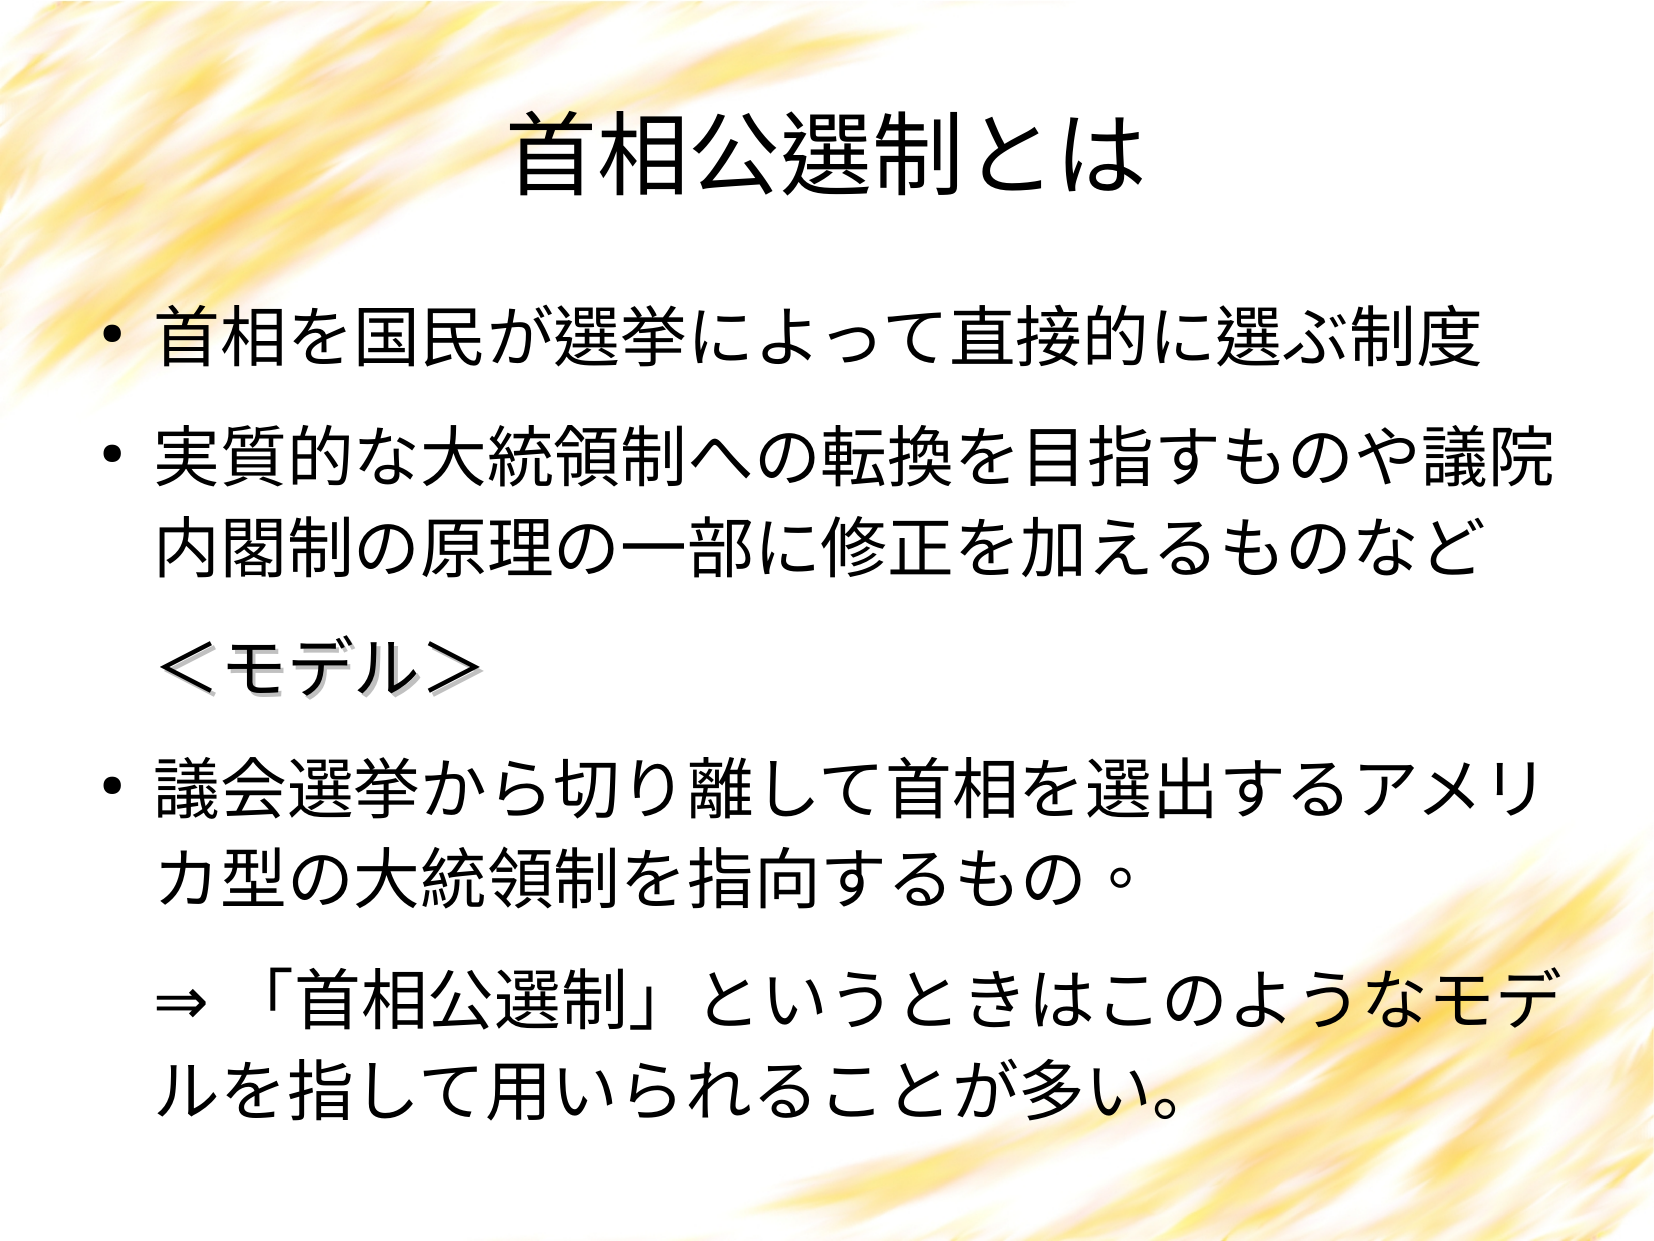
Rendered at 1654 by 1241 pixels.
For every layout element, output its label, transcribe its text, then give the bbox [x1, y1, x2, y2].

list 首相を国民が選挙によって直接的に選ぶ制度 実質的な大統領制への転換を目指すものや議院内閣制の原理の一部に修正を加えるものなど ＜モデル＞ 議会選挙から切り離して首相を選出するアメリカ型の大統領制を指向するもの。 ⇒「首相公選制」というときはこのようなモデルを指して用いられることが多い。 [82, 290, 1571, 1123]
title 首相公選制とは [82, 49, 1571, 257]
picture [0, 0, 1654, 1241]
